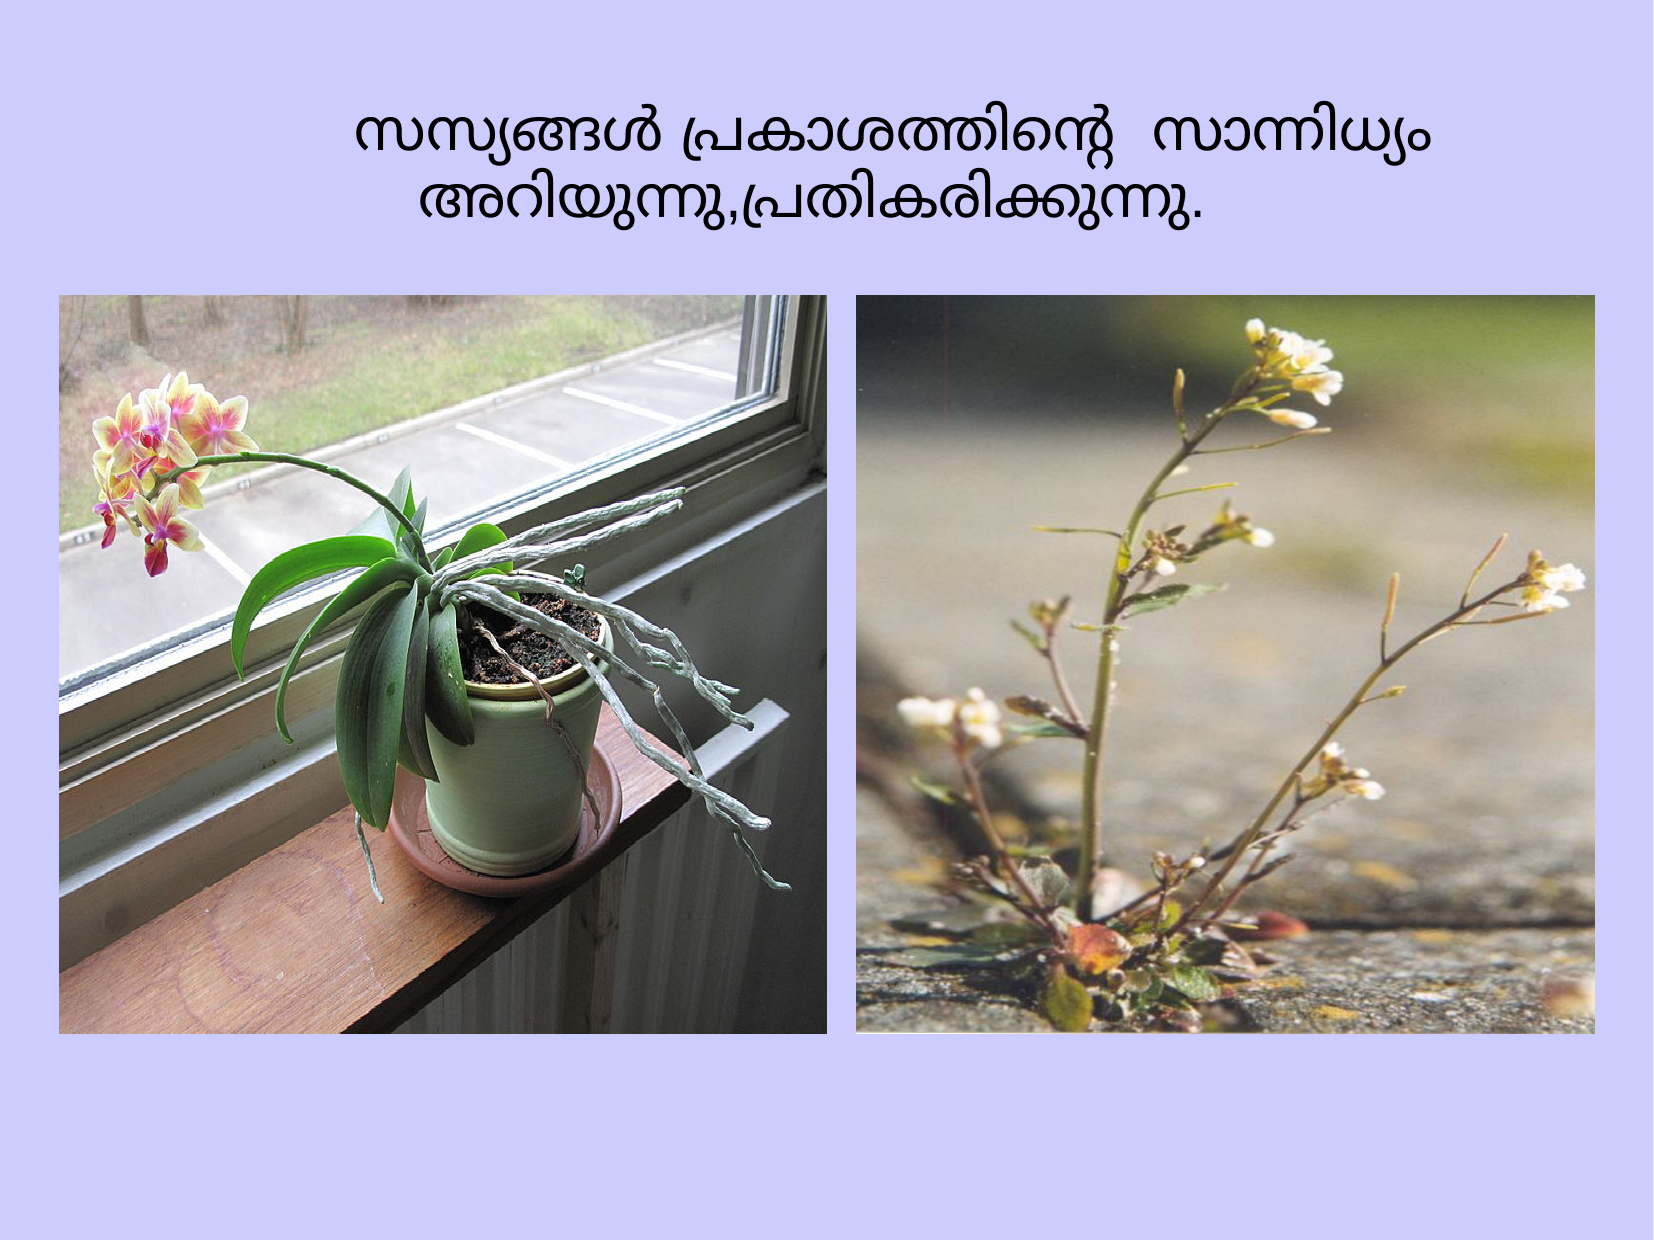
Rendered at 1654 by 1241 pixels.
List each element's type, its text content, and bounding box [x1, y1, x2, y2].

text_box സസ്യങ്ങള്‍ പ്രകാശത്തിന്റെ സാന്നിധ്യം അറിയുന്നു,പ്രതികരിക്കുന്നു. [118, 88, 1506, 239]
picture [856, 295, 1595, 1034]
picture [59, 295, 827, 1034]
